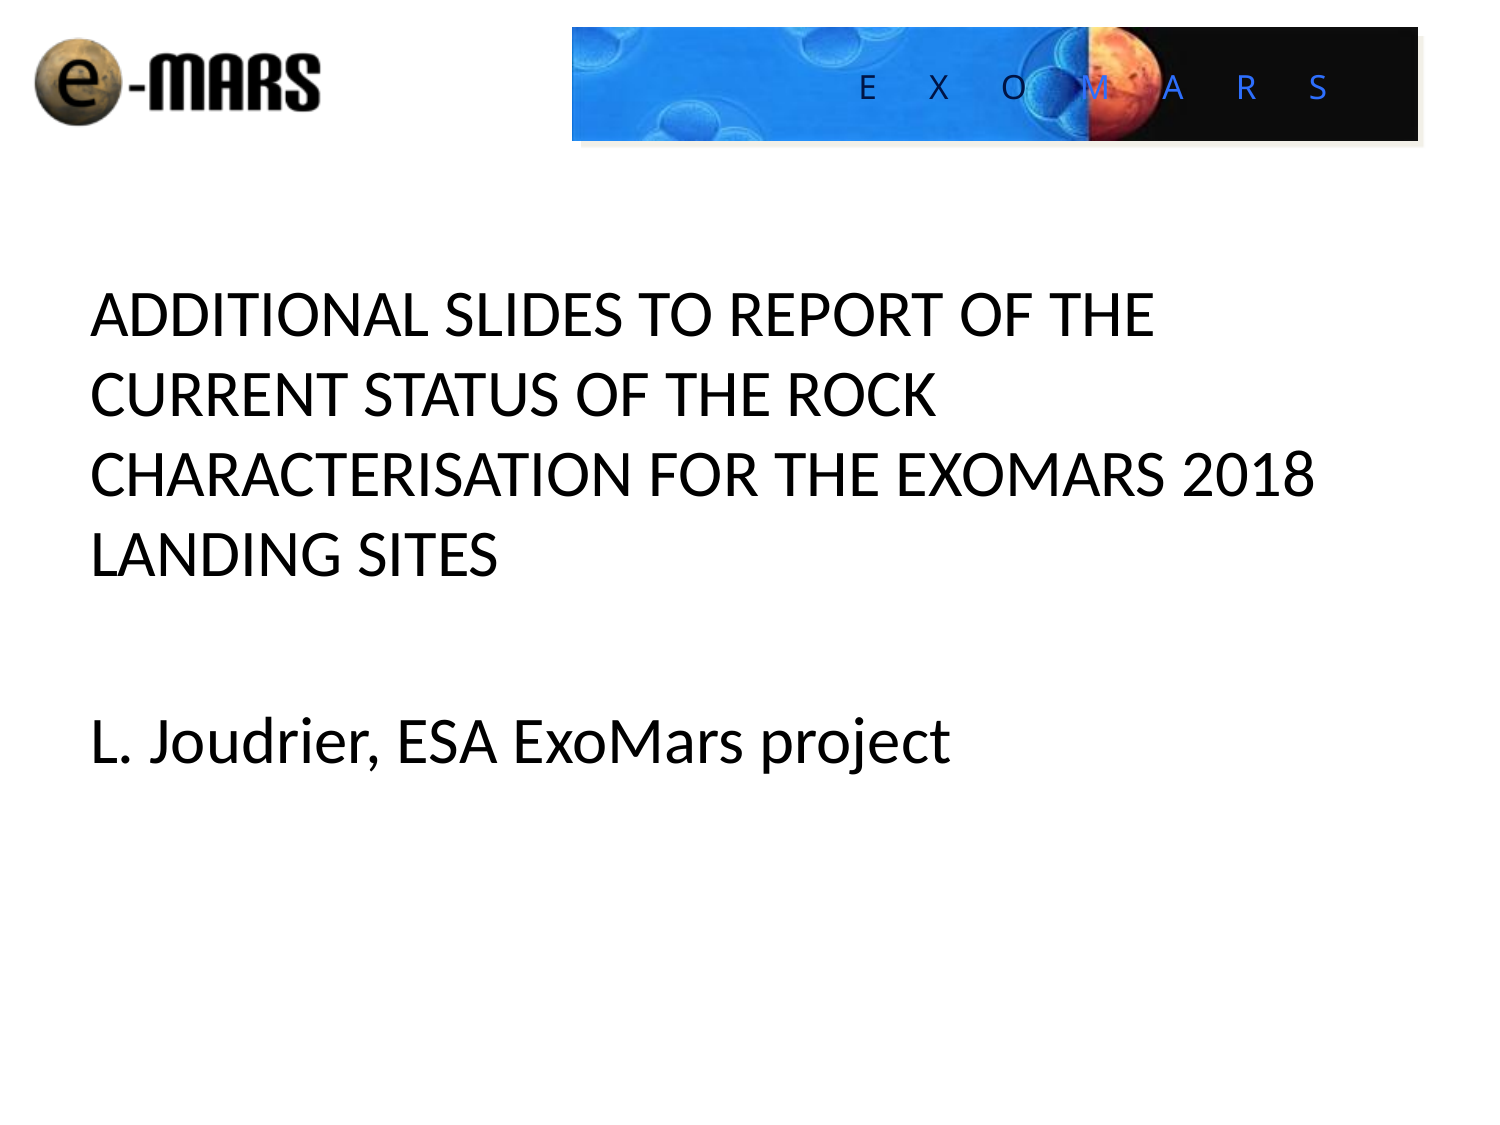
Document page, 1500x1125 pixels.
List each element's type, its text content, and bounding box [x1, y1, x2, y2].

list ADDITIONAL SLIDES TO REPORT OF THE CURRENT STATUS OF THE ROCK CHARACTERISATION FOR THE EXOMARS 2018 LANDING SITES L. Joudrier, ESA ExoMars project [75, 262, 1425, 1005]
picture [29, 27, 322, 129]
text_box E X O M A R S [820, 58, 1366, 115]
picture [572, 27, 1418, 141]
